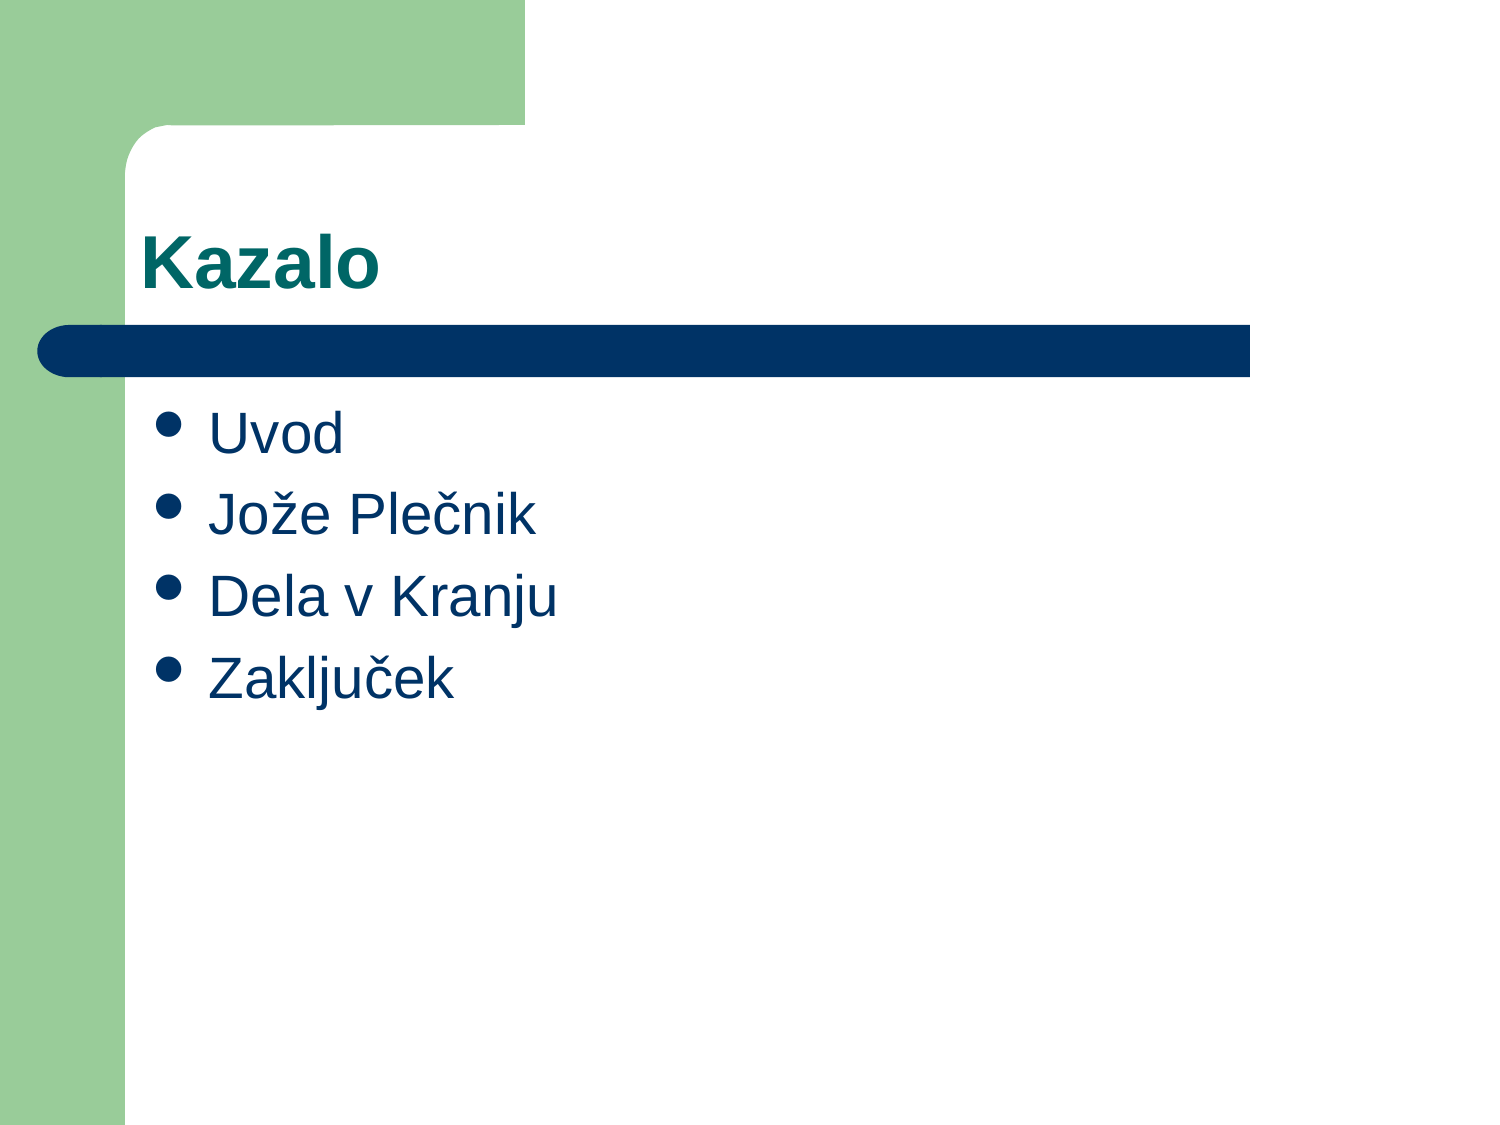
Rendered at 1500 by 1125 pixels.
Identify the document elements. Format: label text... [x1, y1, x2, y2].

list Uvod Jože Plečnik Dela v Kranju Zaključek [137, 387, 1400, 999]
title Kazalo [125, 125, 1425, 313]
